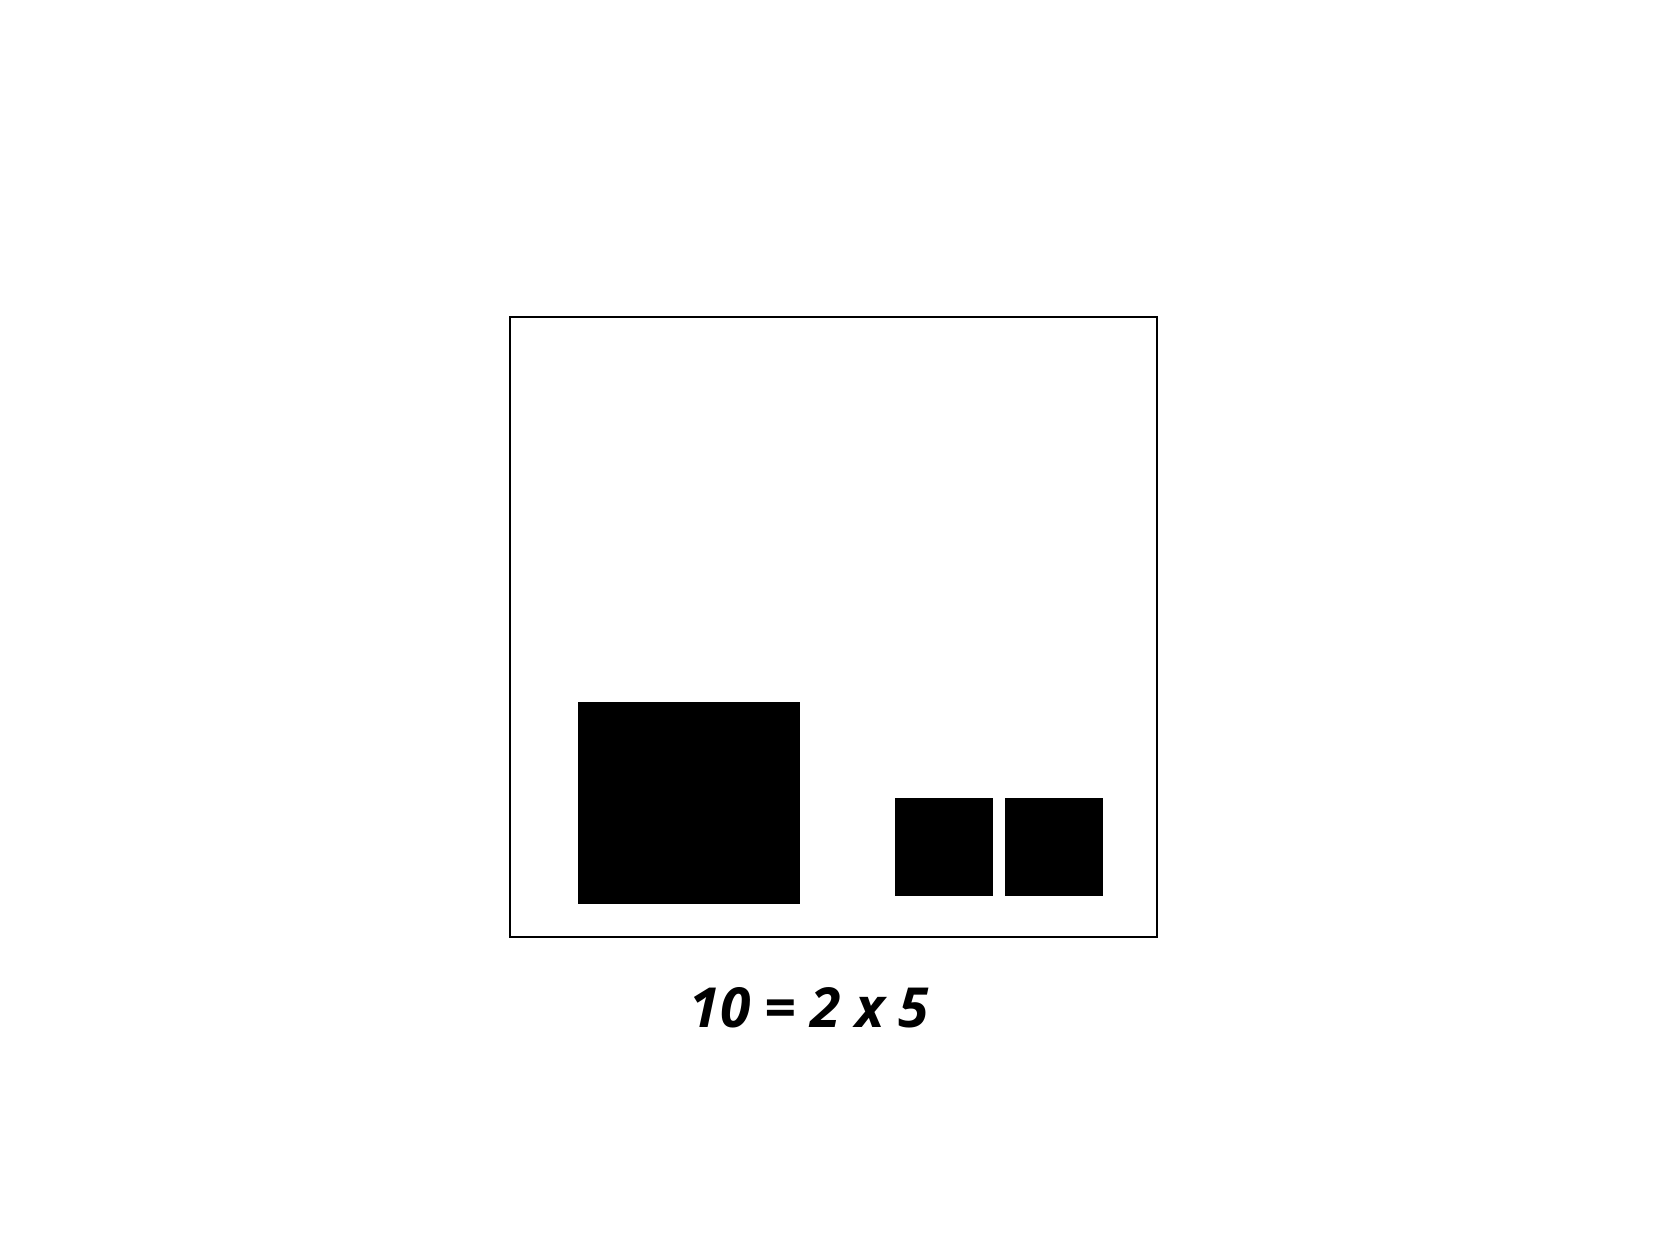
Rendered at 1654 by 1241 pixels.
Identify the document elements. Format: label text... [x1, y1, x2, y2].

text_box 10 = 2 x 5 [675, 964, 1034, 1047]
text_box [1005, 799, 1103, 896]
text_box [895, 799, 993, 896]
text_box [578, 702, 800, 903]
